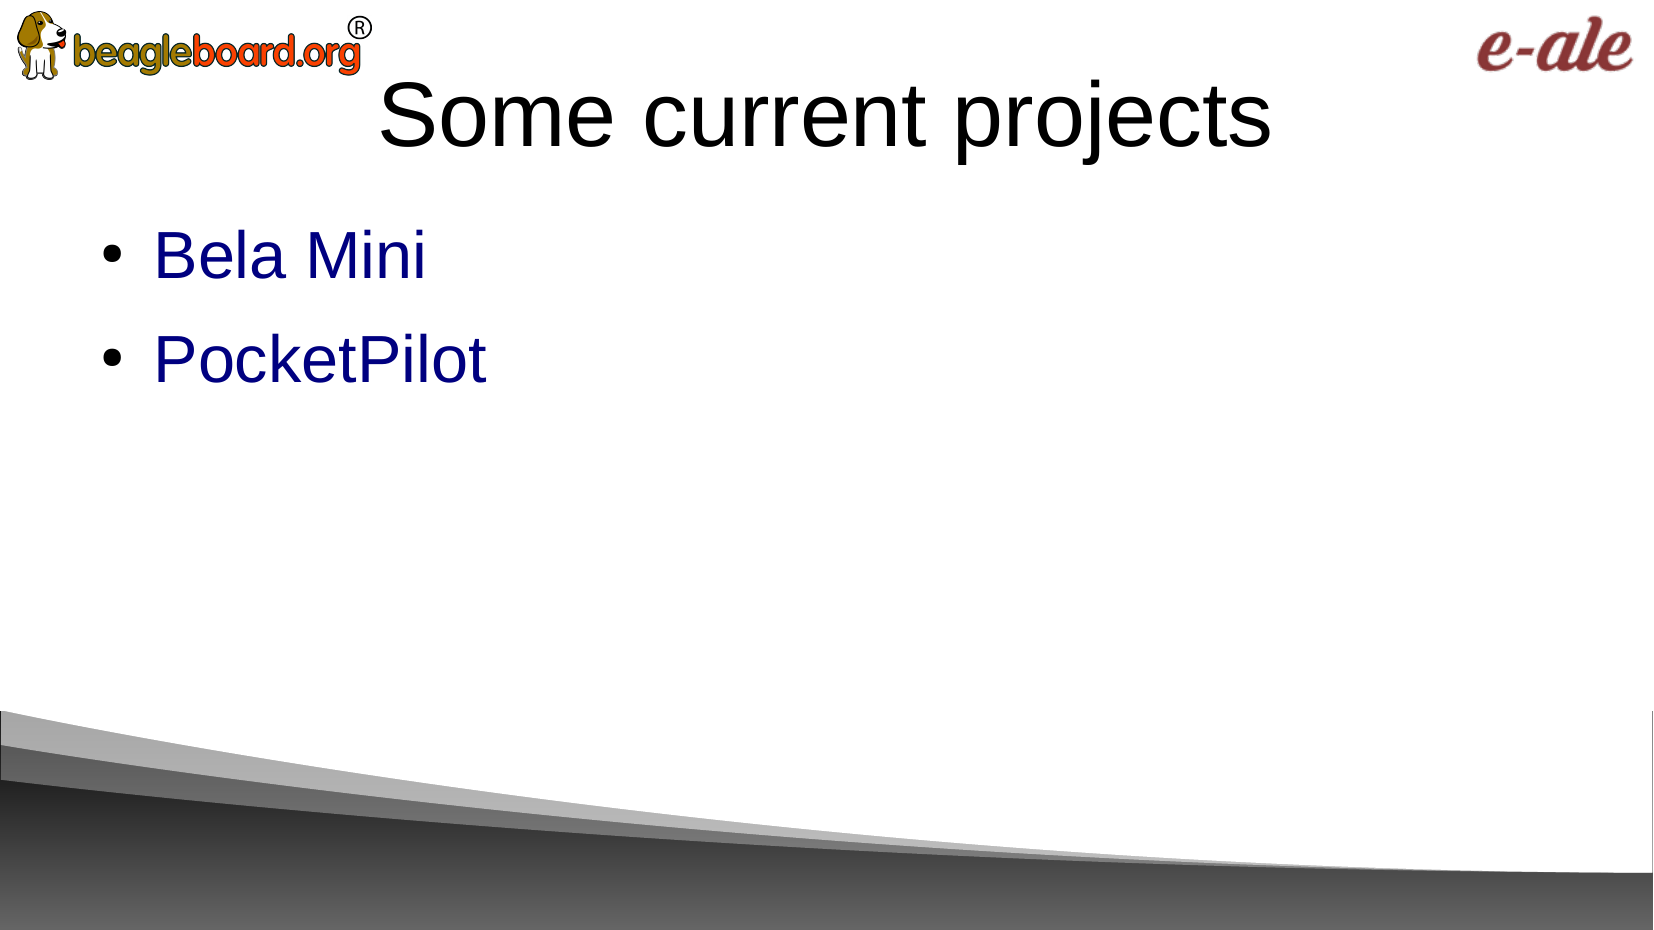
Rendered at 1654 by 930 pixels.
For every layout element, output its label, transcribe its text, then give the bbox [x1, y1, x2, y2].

list Bela Mini PocketPilot [82, 217, 1571, 757]
picture [1475, 14, 1636, 74]
picture [17, 11, 372, 80]
title Some current projects [82, 37, 1571, 193]
